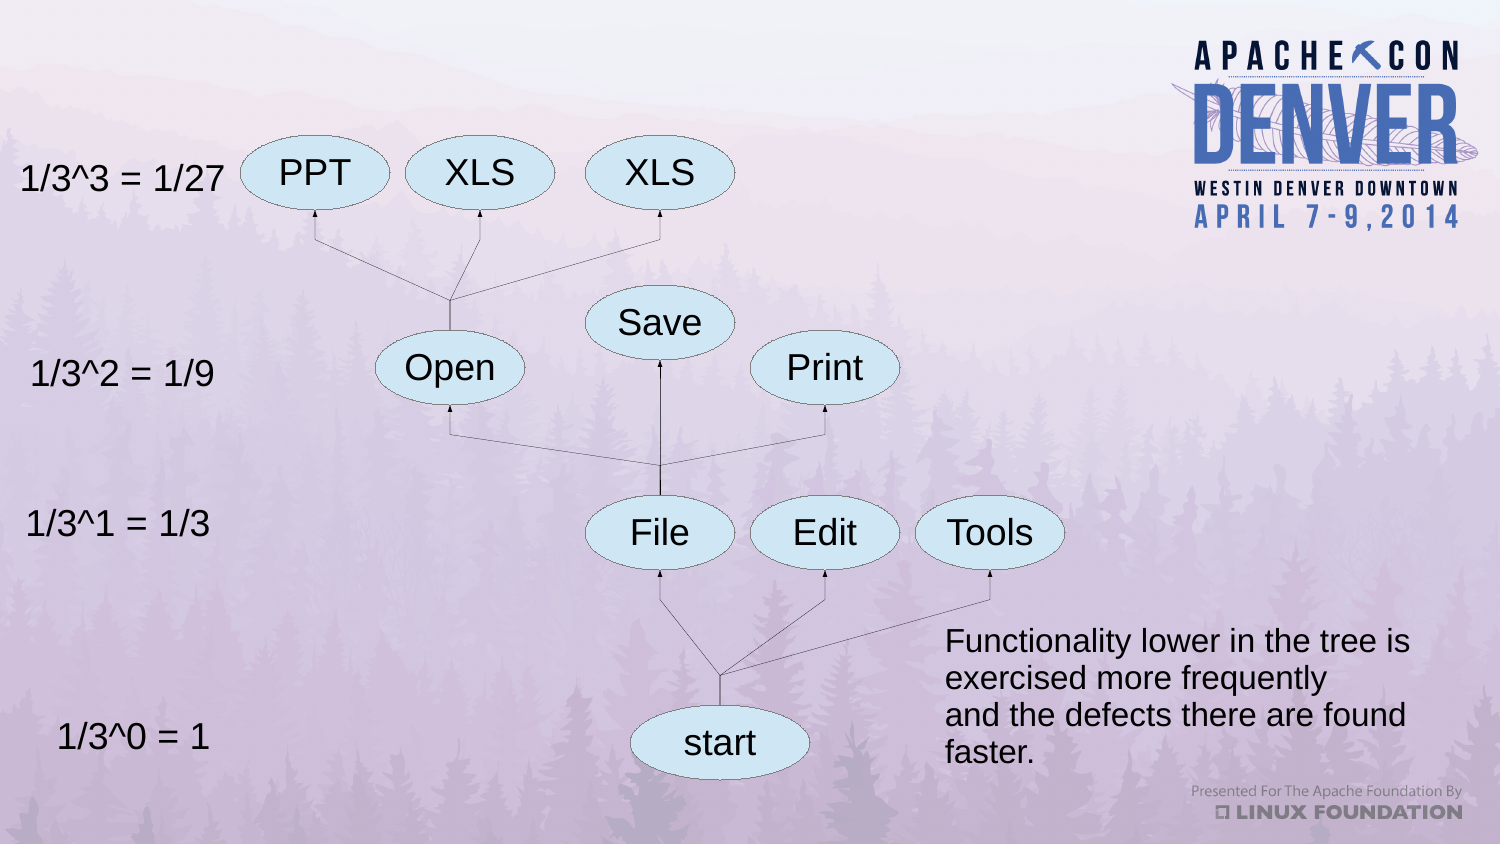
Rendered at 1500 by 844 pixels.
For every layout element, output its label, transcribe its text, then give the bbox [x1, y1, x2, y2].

text_box Print [750, 330, 901, 405]
text_box Functionality lower in the tree is exercised more frequently and the defects there are found faster. [930, 615, 1471, 779]
text_box 1/3^1 = 1/3 [10, 495, 226, 612]
picture [0, 0, 1500, 844]
text_box 1/3^2 = 1/9 [15, 345, 230, 402]
text_box File [585, 495, 736, 570]
text_box Open [375, 330, 526, 405]
text_box start [630, 705, 811, 781]
text_box Tools [915, 495, 1066, 570]
text_box 1/3^3 = 1/27 [4, 150, 241, 207]
text_box Edit [750, 495, 901, 570]
text_box XLS [405, 135, 556, 210]
text_box PPT [241, 135, 391, 210]
text_box Save [585, 285, 736, 360]
text_box XLS [585, 135, 736, 210]
text_box 1/3^0 = 1 [41, 708, 226, 766]
